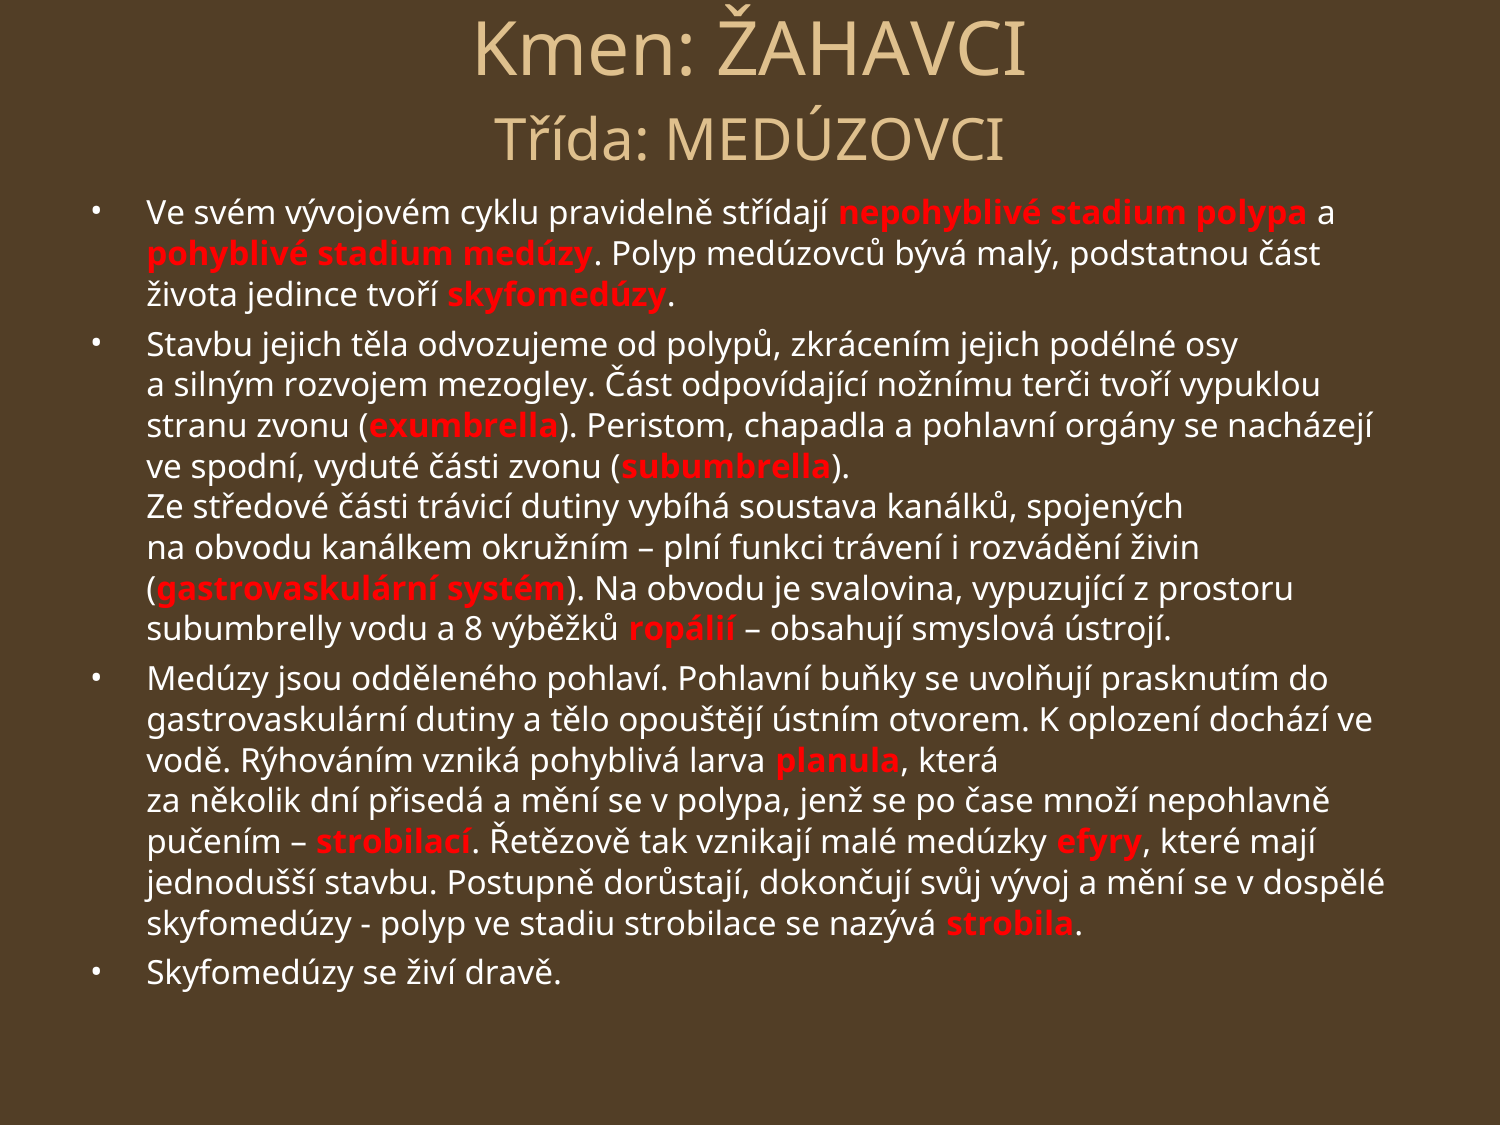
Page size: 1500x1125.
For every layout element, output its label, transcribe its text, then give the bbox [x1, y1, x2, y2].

list Ve svém vývojovém cyklu pravidelně střídají nepohyblivé stadium polypa a pohyblivé stadium medúzy. Polyp medúzovců bývá malý, podstatnou část života jedince tvoří skyfomedúzy. Stavbu jejich těla odvozujeme od polypů, zkrácením jejich podélné osy a silným rozvojem mezogley. Část odpovídající nožnímu terči tvoří vypuklou stranu zvonu (exumbrella). Peristom, chapadla a pohlavní orgány se nacházejí ve spodní, vyduté části zvonu (subumbrella). Ze středové části trávicí dutiny vybíhá soustava kanálků, spojených na obvodu kanálkem okružním – plní funkci trávení i rozvádění živin (gastrovaskulární systém). Na obvodu je svalovina, vypuzující z prostoru subumbrelly vodu a 8 výběžků ropálií – obsahují smyslová ústrojí. Medúzy jsou odděleného pohlaví. Pohlavní buňky se uvolňují prasknutím do gastrovaskulární dutiny a tělo opouštějí ústním otvorem. K oplození dochází ve vodě. Rýhováním vzniká pohyblivá larva planula, která za několik dní přisedá a mění se v polypa, jenž se po čase množí nepohlavně pučením – strobilací. Řetězově tak vznikají malé medúzky efyry, které mají jednodušší stavbu. Postupně dorůstají, dokončují svůj vývoj a mění se v dospělé skyfomedúzy - polyp ve stadiu strobilace se nazývá strobila. Skyfomedúzy se živí dravě. [75, 184, 1426, 1083]
title Kmen: ŽAHAVCI Třída: MEDÚZOVCI [75, 0, 1426, 184]
